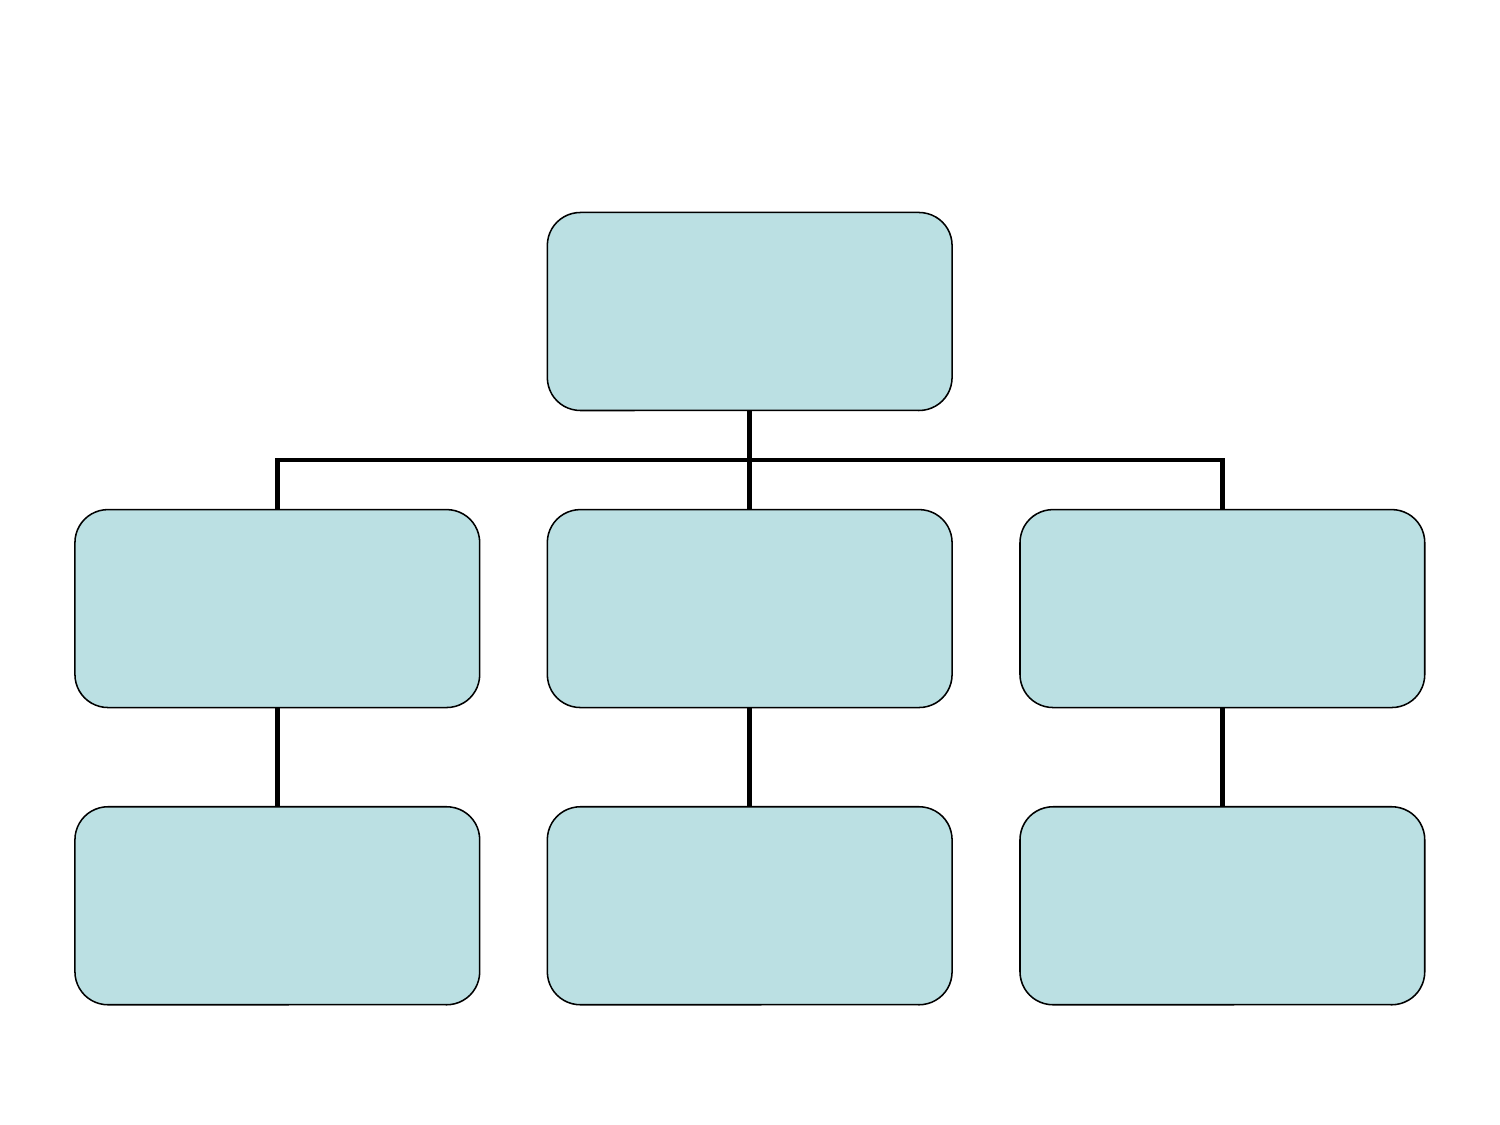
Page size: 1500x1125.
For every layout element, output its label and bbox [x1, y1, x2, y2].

text_box [547, 509, 953, 708]
text_box [547, 806, 953, 1005]
text_box [1020, 806, 1425, 1005]
text_box [74, 509, 480, 708]
text_box [1020, 509, 1425, 708]
text_box [547, 212, 953, 411]
text_box [74, 806, 480, 1005]
